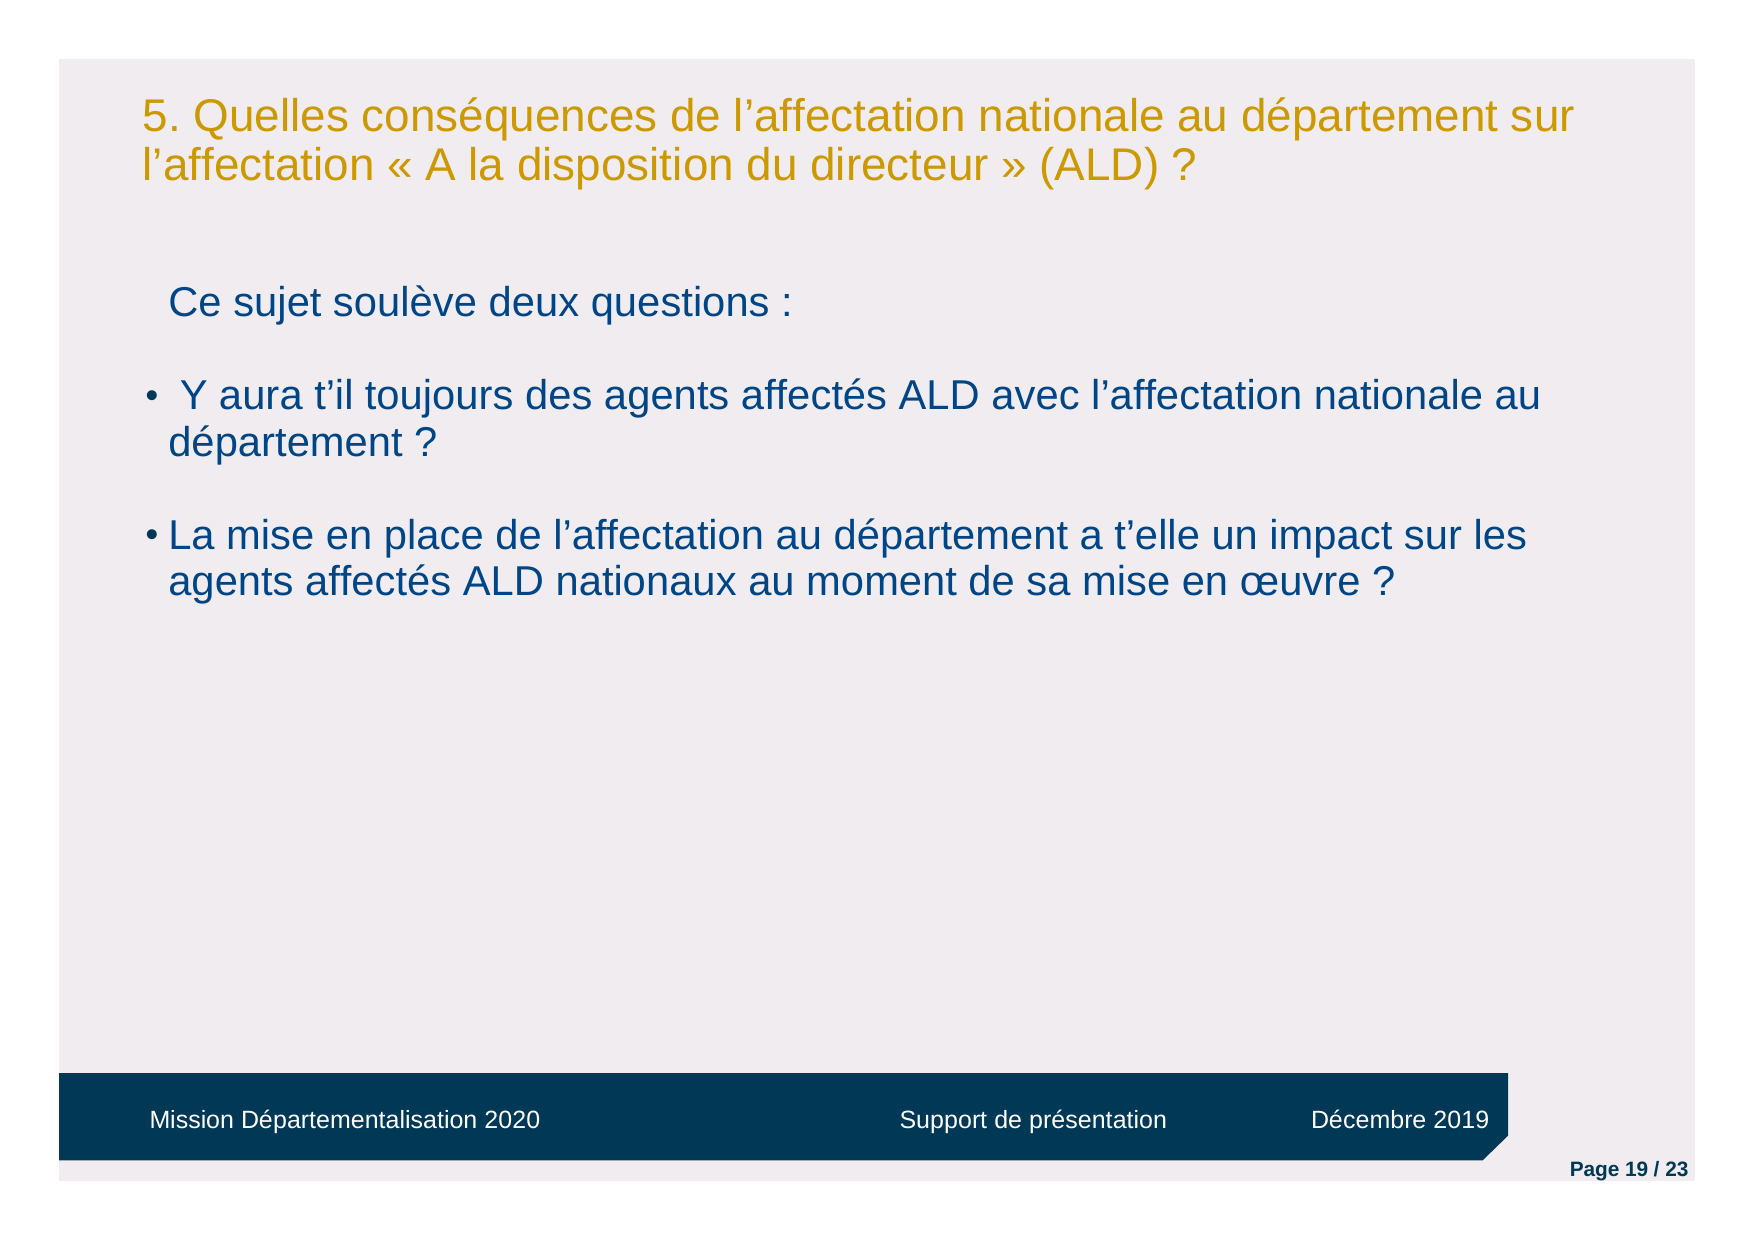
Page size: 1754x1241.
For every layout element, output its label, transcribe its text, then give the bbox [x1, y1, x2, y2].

title 5. Quelles conséquences de l’affectation nationale au département sur l’affectation « A la disposition du directeur » (ALD) ? [142, 67, 1684, 216]
text_box [118, 260, 1625, 1211]
text_box Ce sujet soulève deux questions : Y aura t’il toujours des agents affectés ALD avec l’affectation nationale au département ? La mise en place de l’affectation au département a t’elle un impact sur les agents affectés ALD nationaux au moment de sa mise en œuvre ? [129, 271, 1636, 801]
